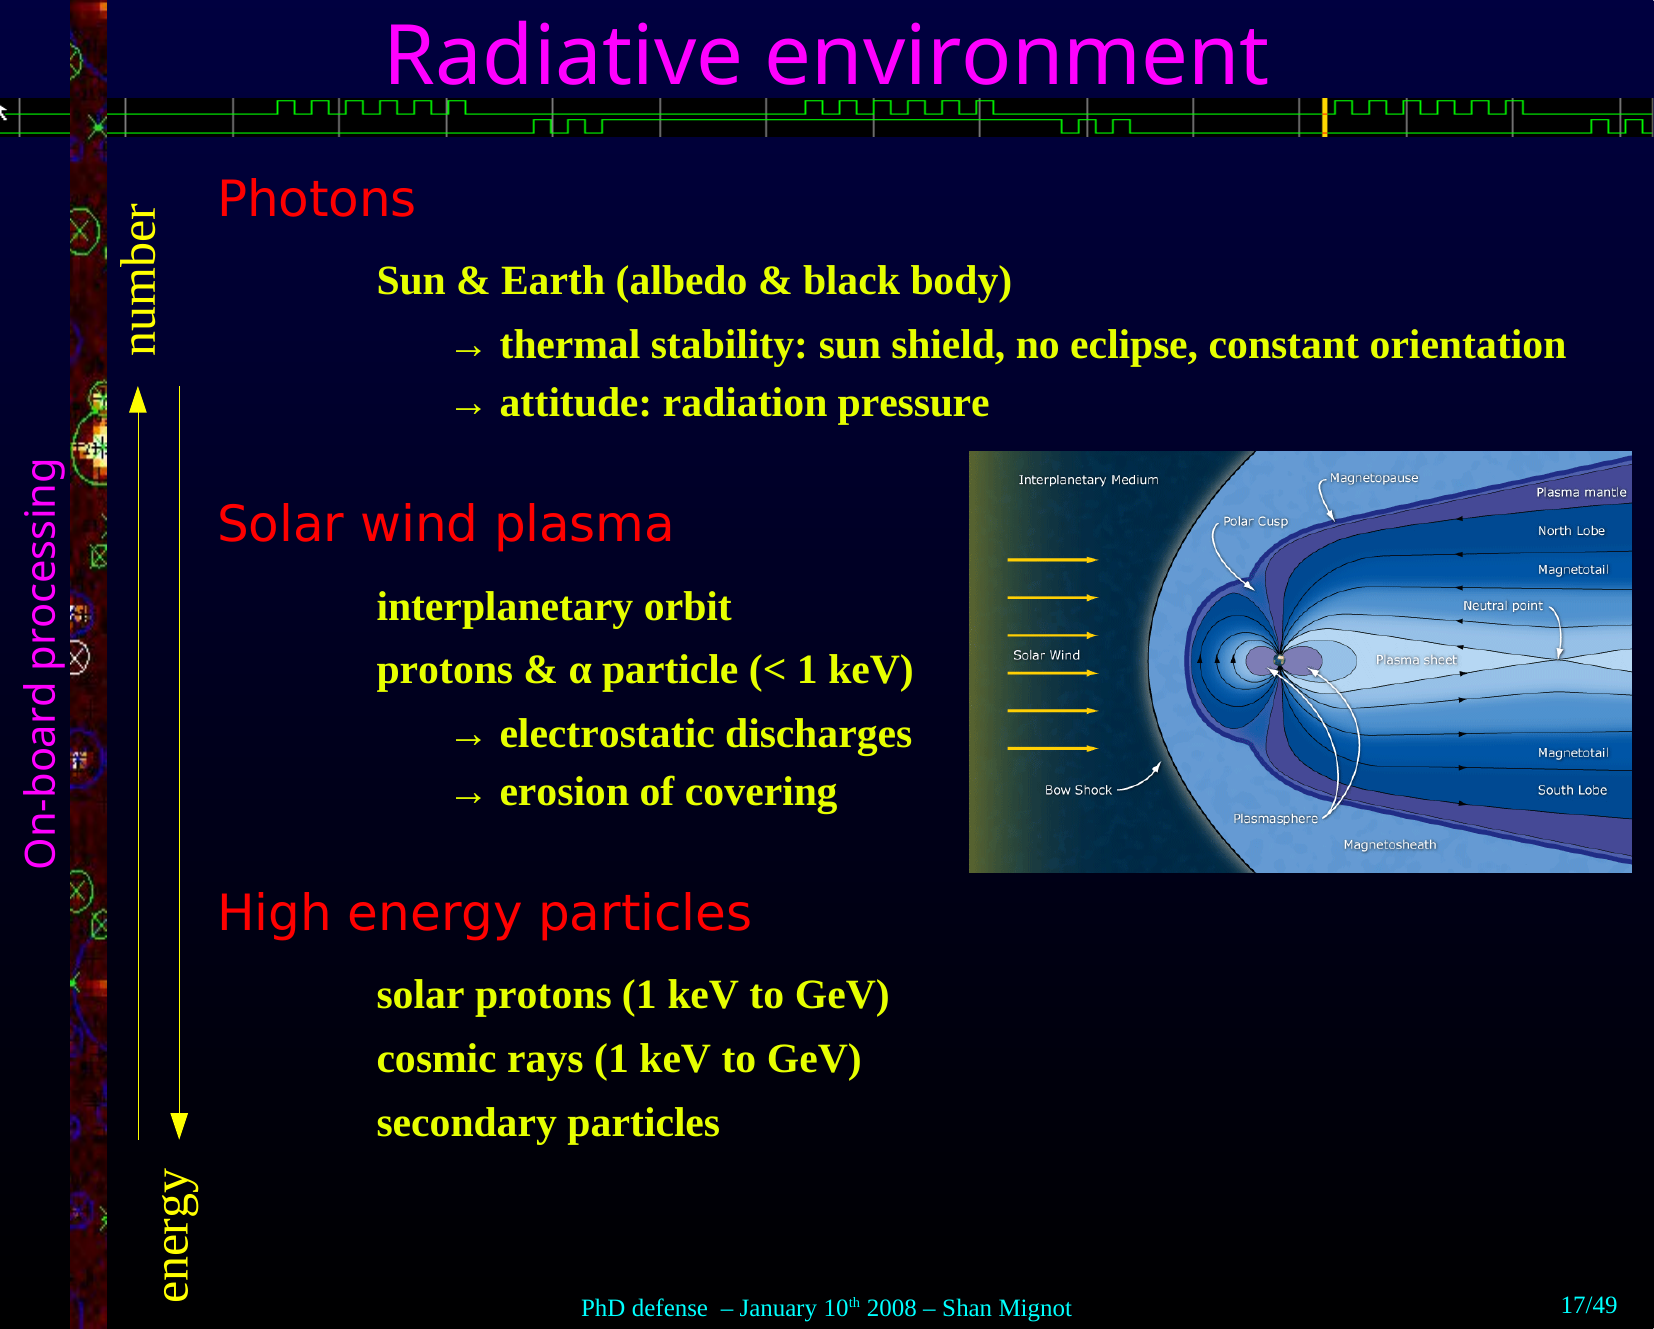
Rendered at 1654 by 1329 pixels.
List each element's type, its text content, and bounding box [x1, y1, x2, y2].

text_box energy [142, 1170, 199, 1304]
title On-board processing [0, 0, 137, 1329]
list Photons Sun & Earth (albedo & black body) → thermal stability: sun shield, no eclipse, constant orientation → attitude: radiation pressure Solar wind plasma interplanetary orbit protons & α particle (< 1 keV) → electrostatic discharges → erosion of covering High energy particles solar protons (1 keV to GeV) cosmic rays (1 keV to GeV) secondary particles [199, 169, 1654, 1273]
text_box PhD defense – January 10th 2008 – Shan Mignot [75, 1251, 1579, 1329]
picture [1534, 98, 1654, 137]
picture [969, 451, 1632, 873]
text_box number [110, 203, 166, 357]
text_box <number>/49 [1521, 1273, 1654, 1329]
title Radiative environment [137, 0, 1534, 163]
